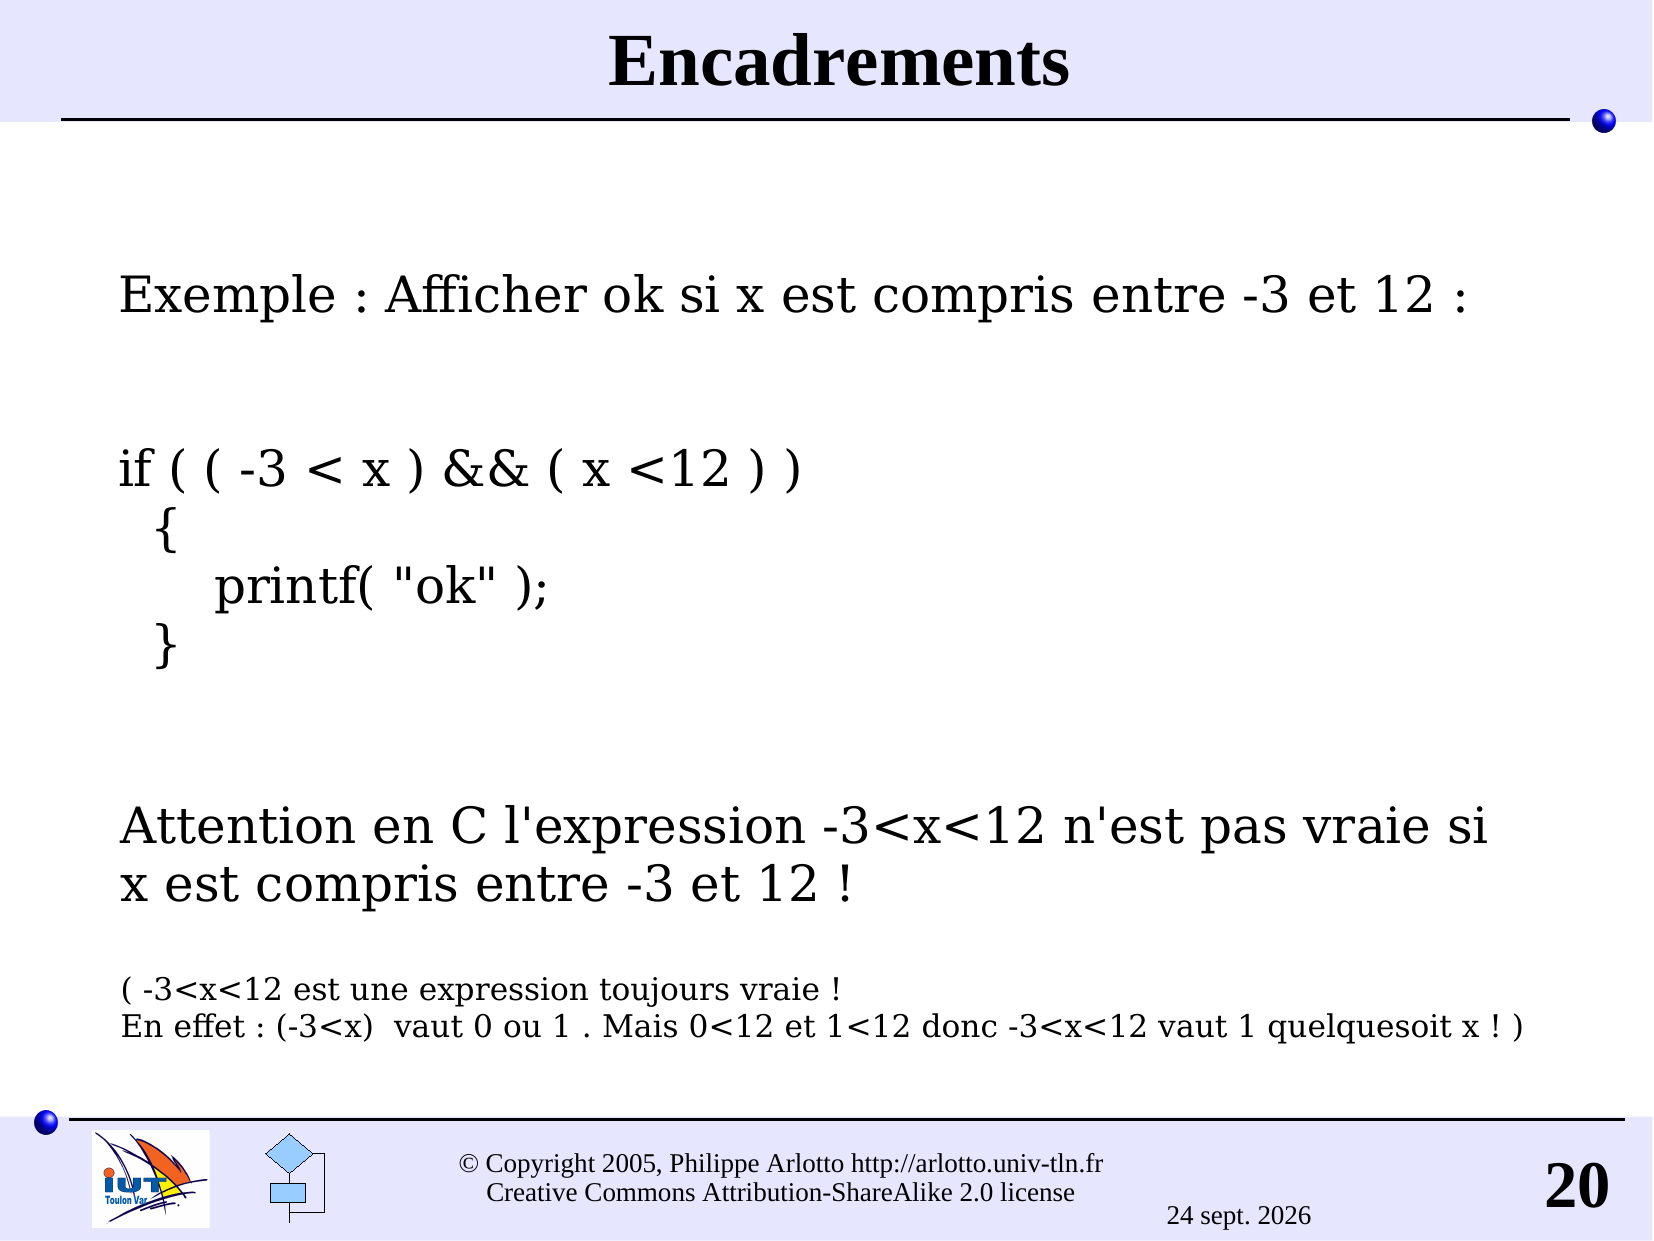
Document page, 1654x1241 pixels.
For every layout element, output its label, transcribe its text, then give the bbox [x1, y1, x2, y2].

title Encadrements [95, 14, 1585, 107]
text_box Exemple : Afficher ok si x est compris entre -3 et 12 : if ( ( -3 < x ) && ( x <12 ) ) { printf( "ok" ); } [118, 265, 1472, 849]
text_box Attention en C l'expression -3<x<12 n'est pas vraie si x est compris entre -3 et 12 ! ( -3<x<12 est une expression toujours vraie ! En effet : (-3<x) vaut 0 ou 1 . Mais 0<12 et 1<12 donc -3<x<12 vaut 1 quelquesoit x ! ) [120, 797, 1528, 1045]
